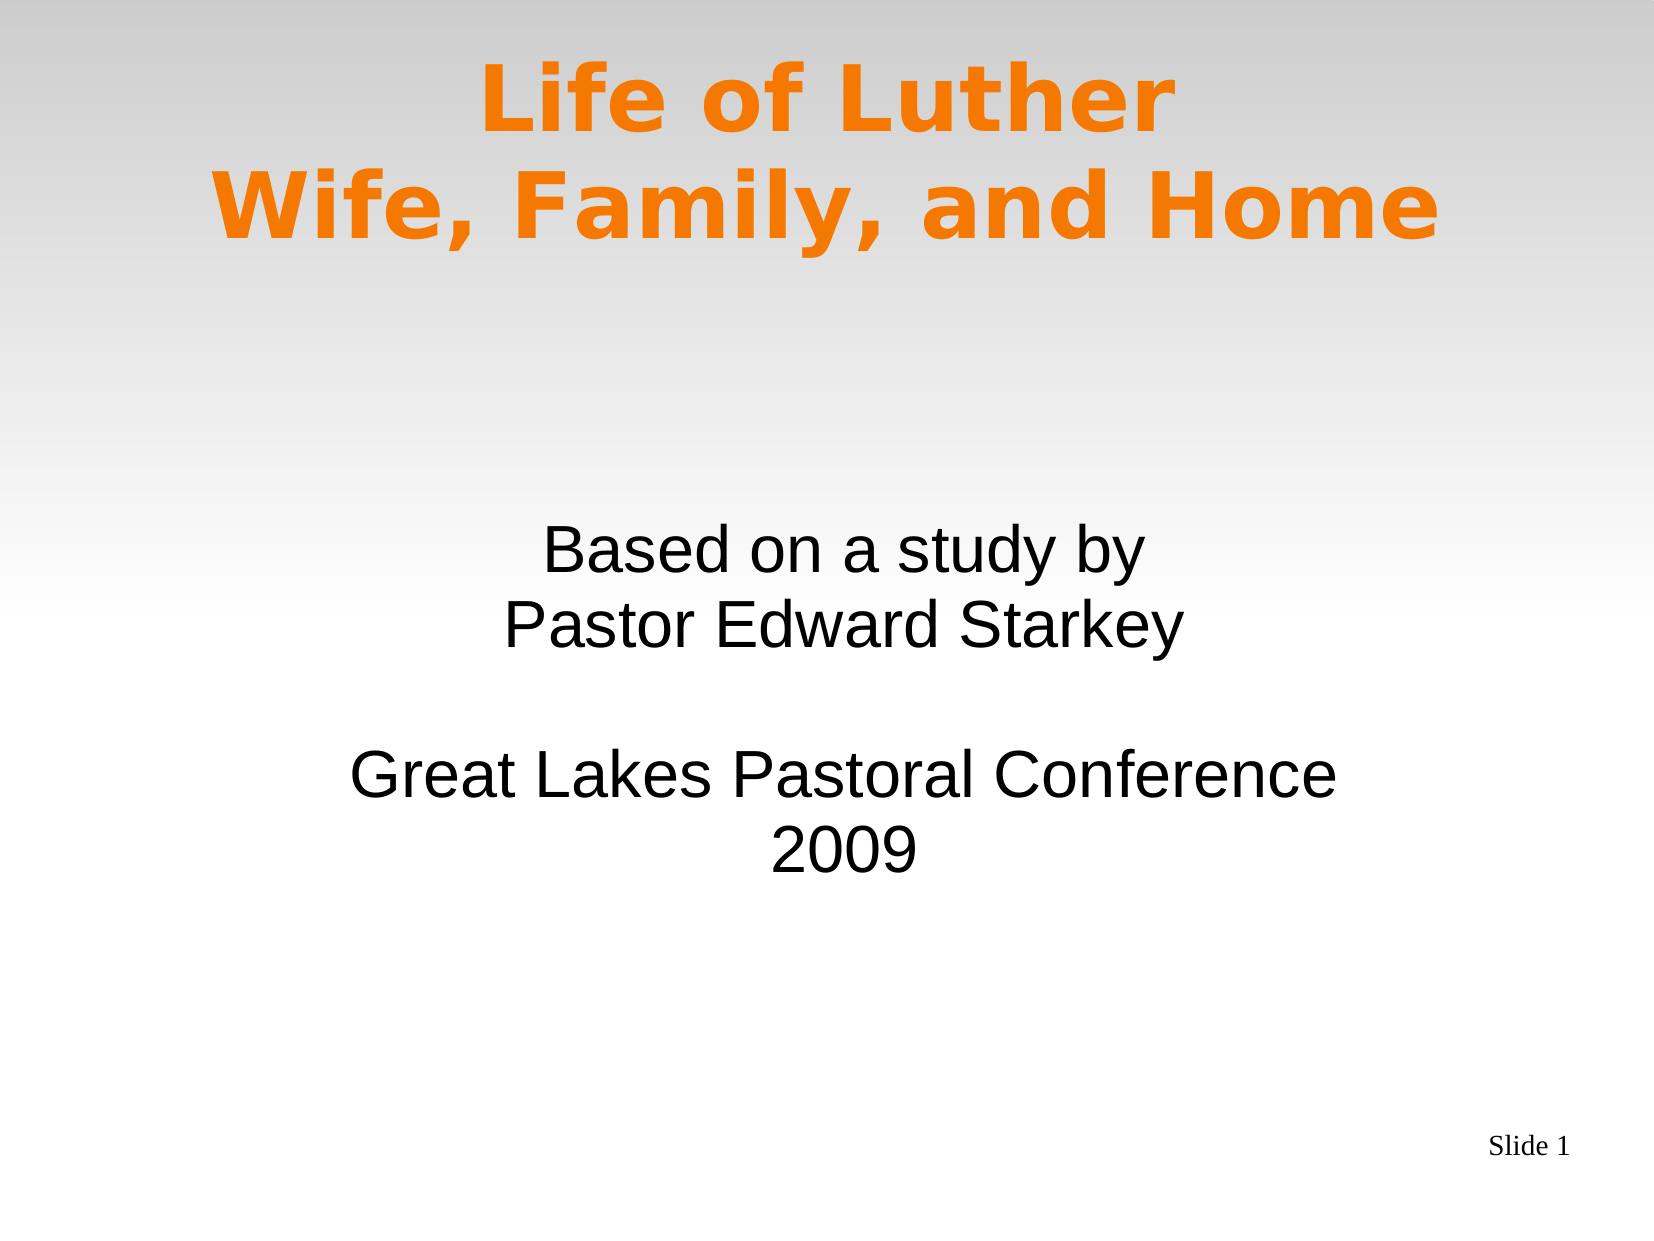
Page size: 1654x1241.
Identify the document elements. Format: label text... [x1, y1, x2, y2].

title Life of Luther Wife, Family, and Home [82, 45, 1571, 261]
subtitle Based on a study by Pastor Edward Starkey Great Lakes Pastoral Conference 2009 [82, 297, 1571, 1102]
